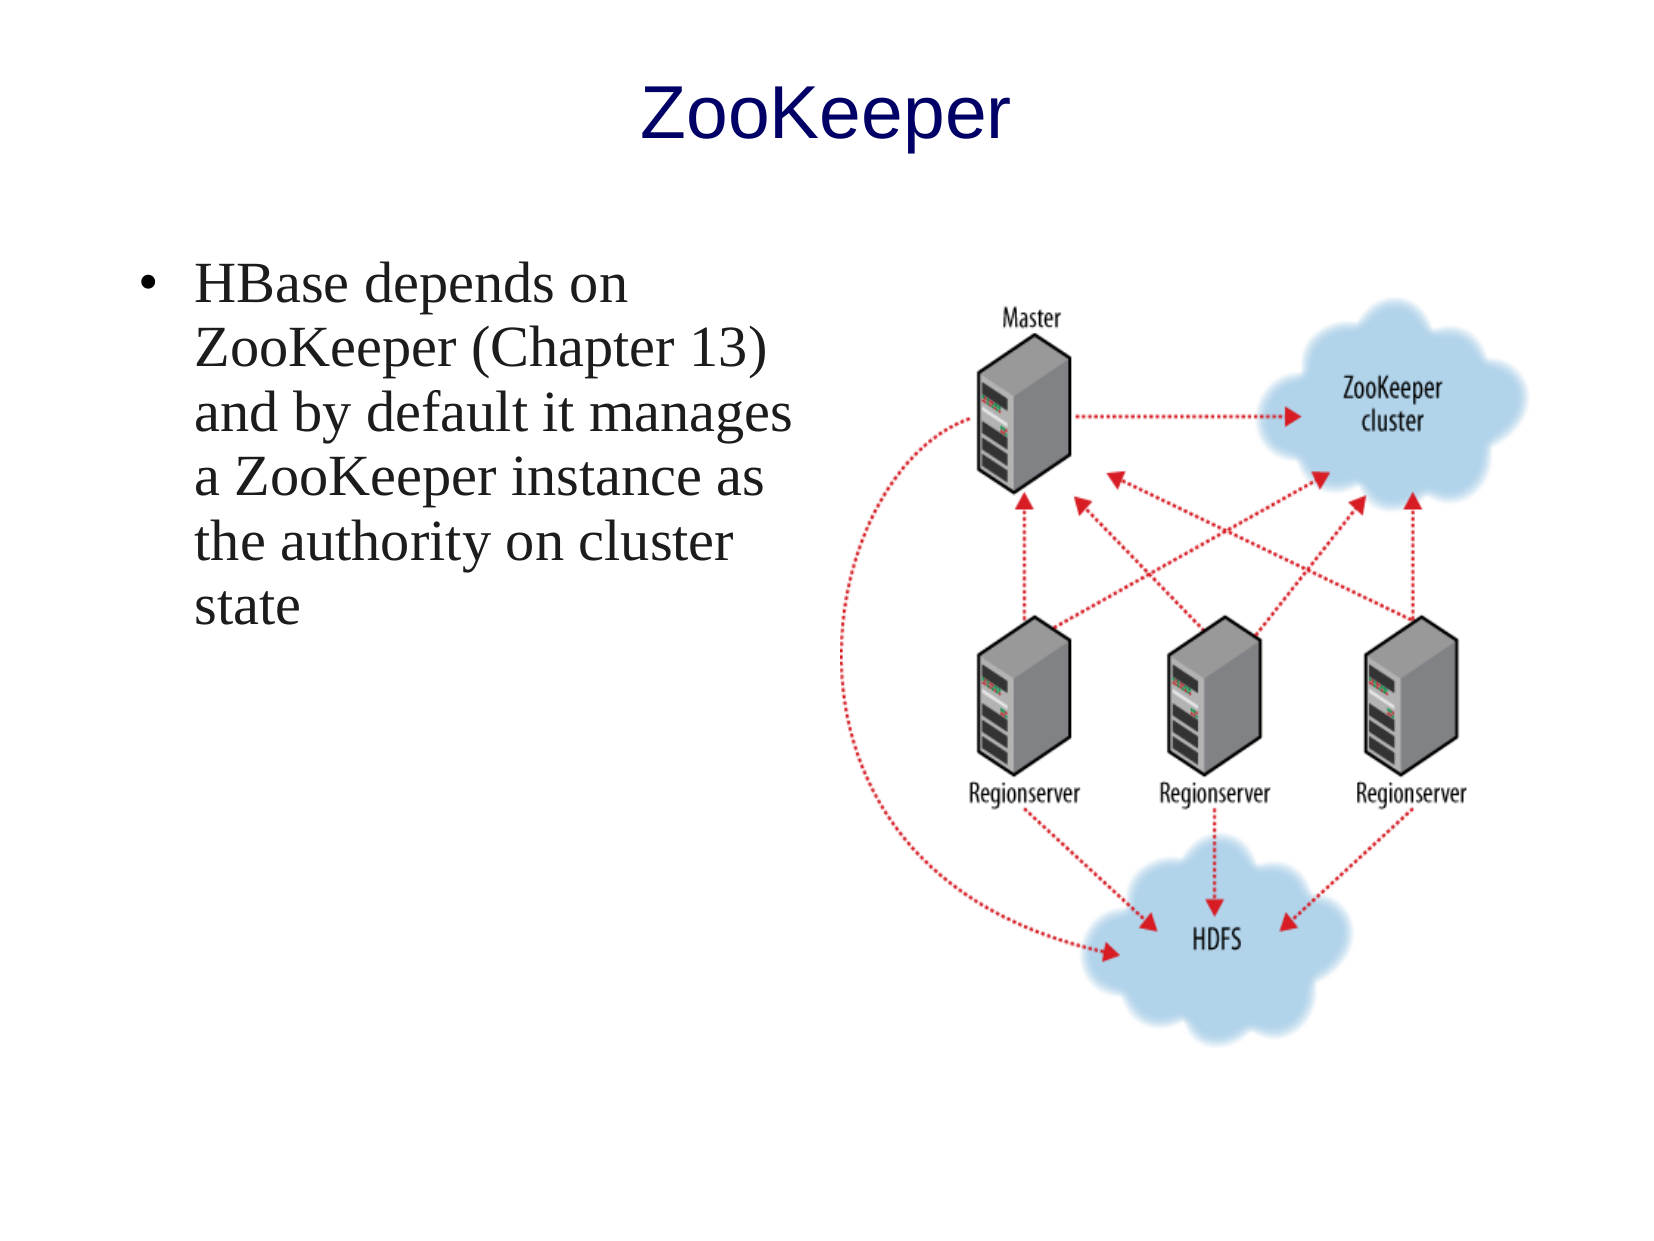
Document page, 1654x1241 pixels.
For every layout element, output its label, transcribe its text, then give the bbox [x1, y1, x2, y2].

title ZooKeeper [123, 34, 1530, 191]
list HBase depends on ZooKeeper (Chapter 13) and by default it manages a ZooKeeper instance as the authority on cluster state [123, 242, 813, 1103]
picture [840, 297, 1530, 1048]
